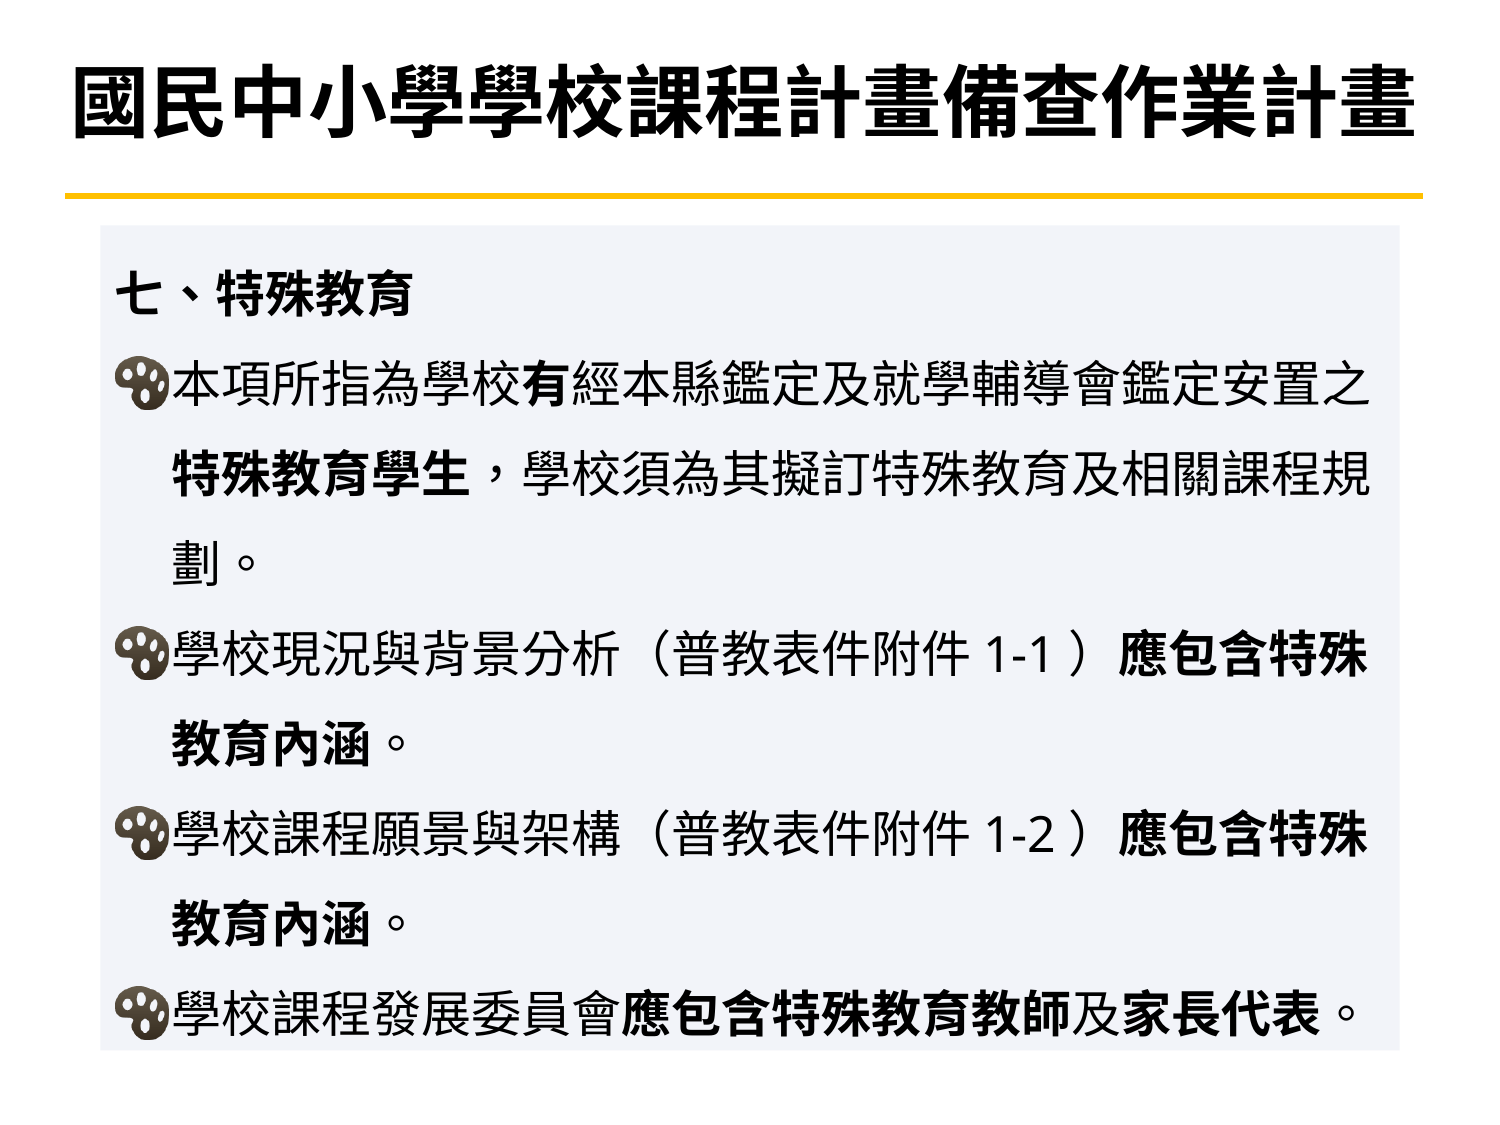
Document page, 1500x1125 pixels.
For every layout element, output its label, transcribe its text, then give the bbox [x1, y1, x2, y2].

picture [115, 626, 169, 680]
picture [115, 356, 169, 410]
picture [115, 806, 169, 860]
title 國民中小學學校課程計畫備查作業計畫 [41, 45, 1447, 233]
text_box 七、特殊教育 本項所指為學校有經本縣鑑定及就學輔導會鑑定安置之特殊教育學生，學校須為其擬訂特殊教育及相關課程規劃。 學校現況與背景分析（普教表件附件1-1）應包含特殊教育內涵。 學校課程願景與架構（普教表件附件1-2）應包含特殊教育內涵。 學校課程發展委員會應包含特殊教育教師及家長代表。 [100, 225, 1400, 1051]
picture [115, 986, 169, 1040]
